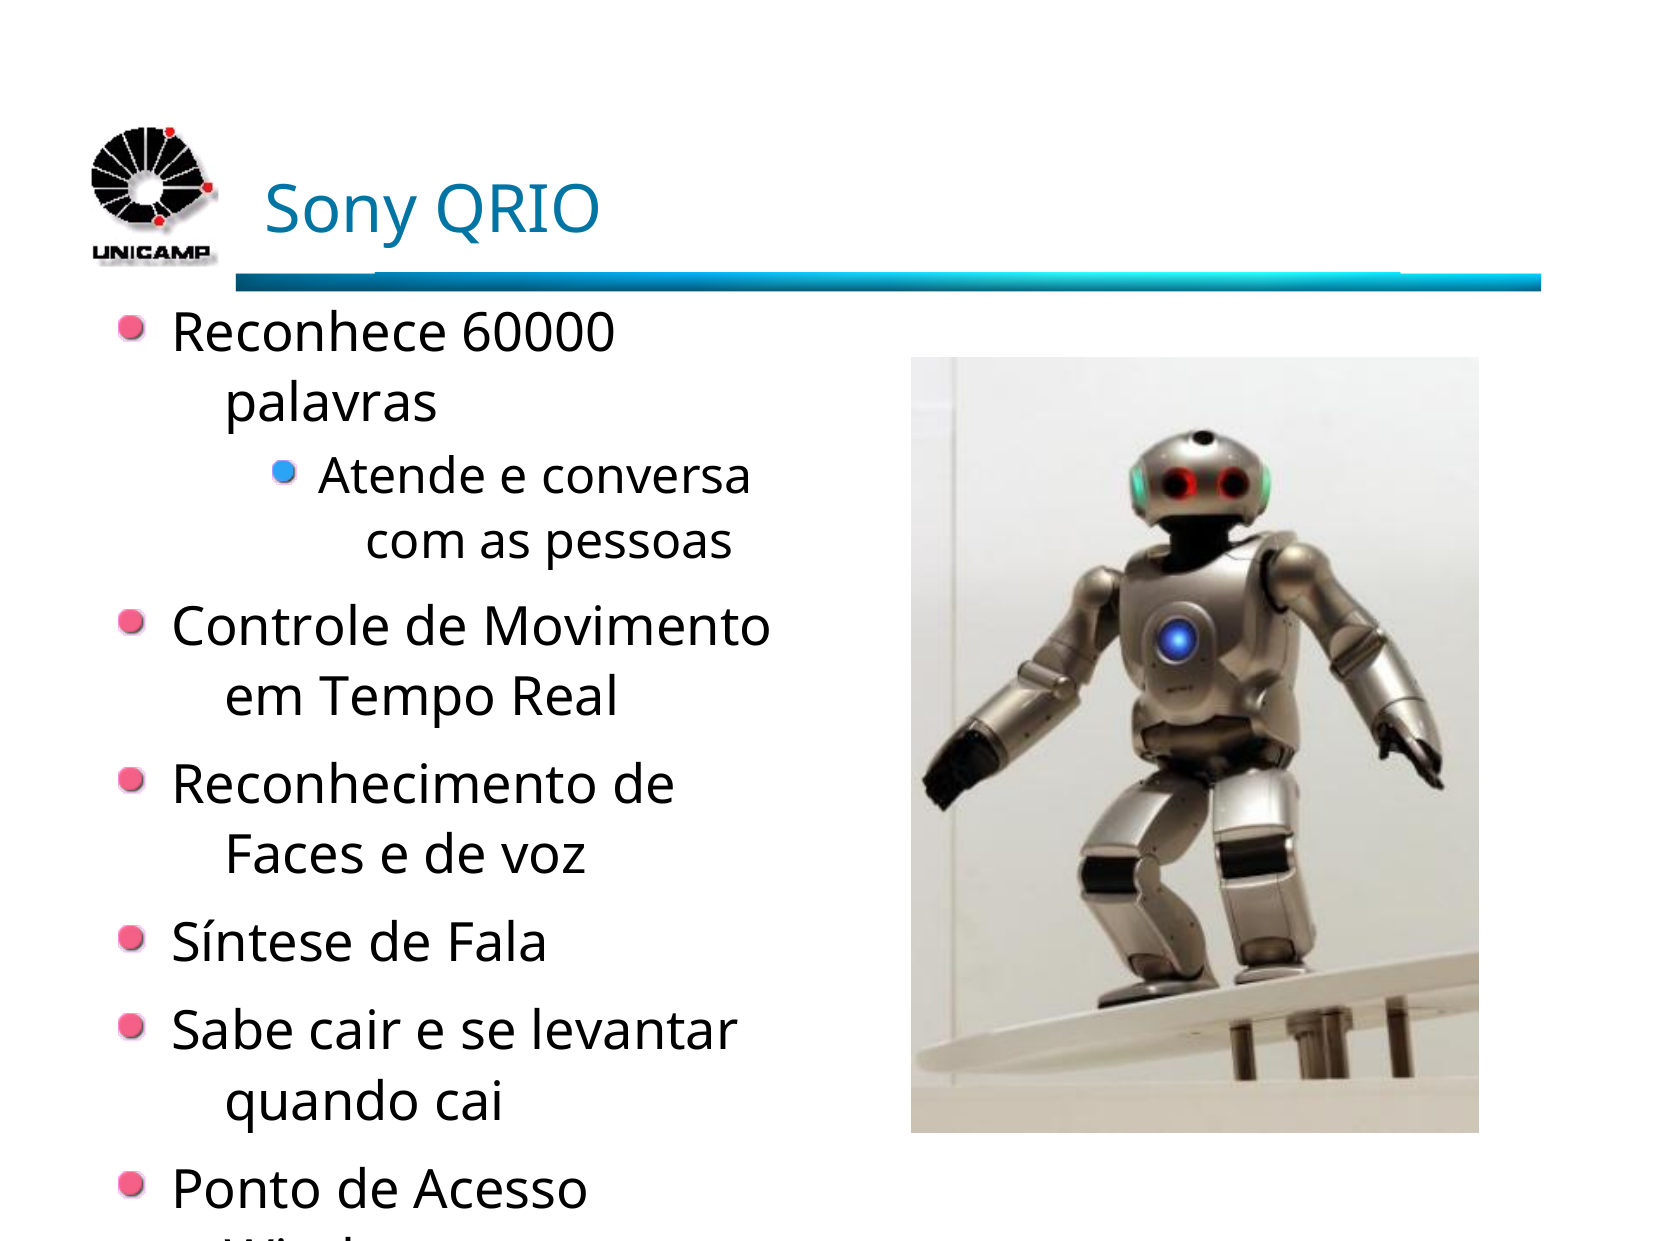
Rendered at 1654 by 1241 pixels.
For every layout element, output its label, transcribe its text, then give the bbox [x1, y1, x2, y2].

title Sony QRIO [264, 42, 1534, 250]
picture [911, 357, 1479, 1134]
list Reconhece 60000 palavras Atende e conversa com as pessoas Controle de Movimento em Tempo Real Reconhecimento de Faces e de voz Síntese de Fala Sabe cair e se levantar quando cai Ponto de Acesso Wireless Conectar com outros dispositivos e controlá-los [82, 295, 805, 1211]
picture [125, 272, 1654, 295]
